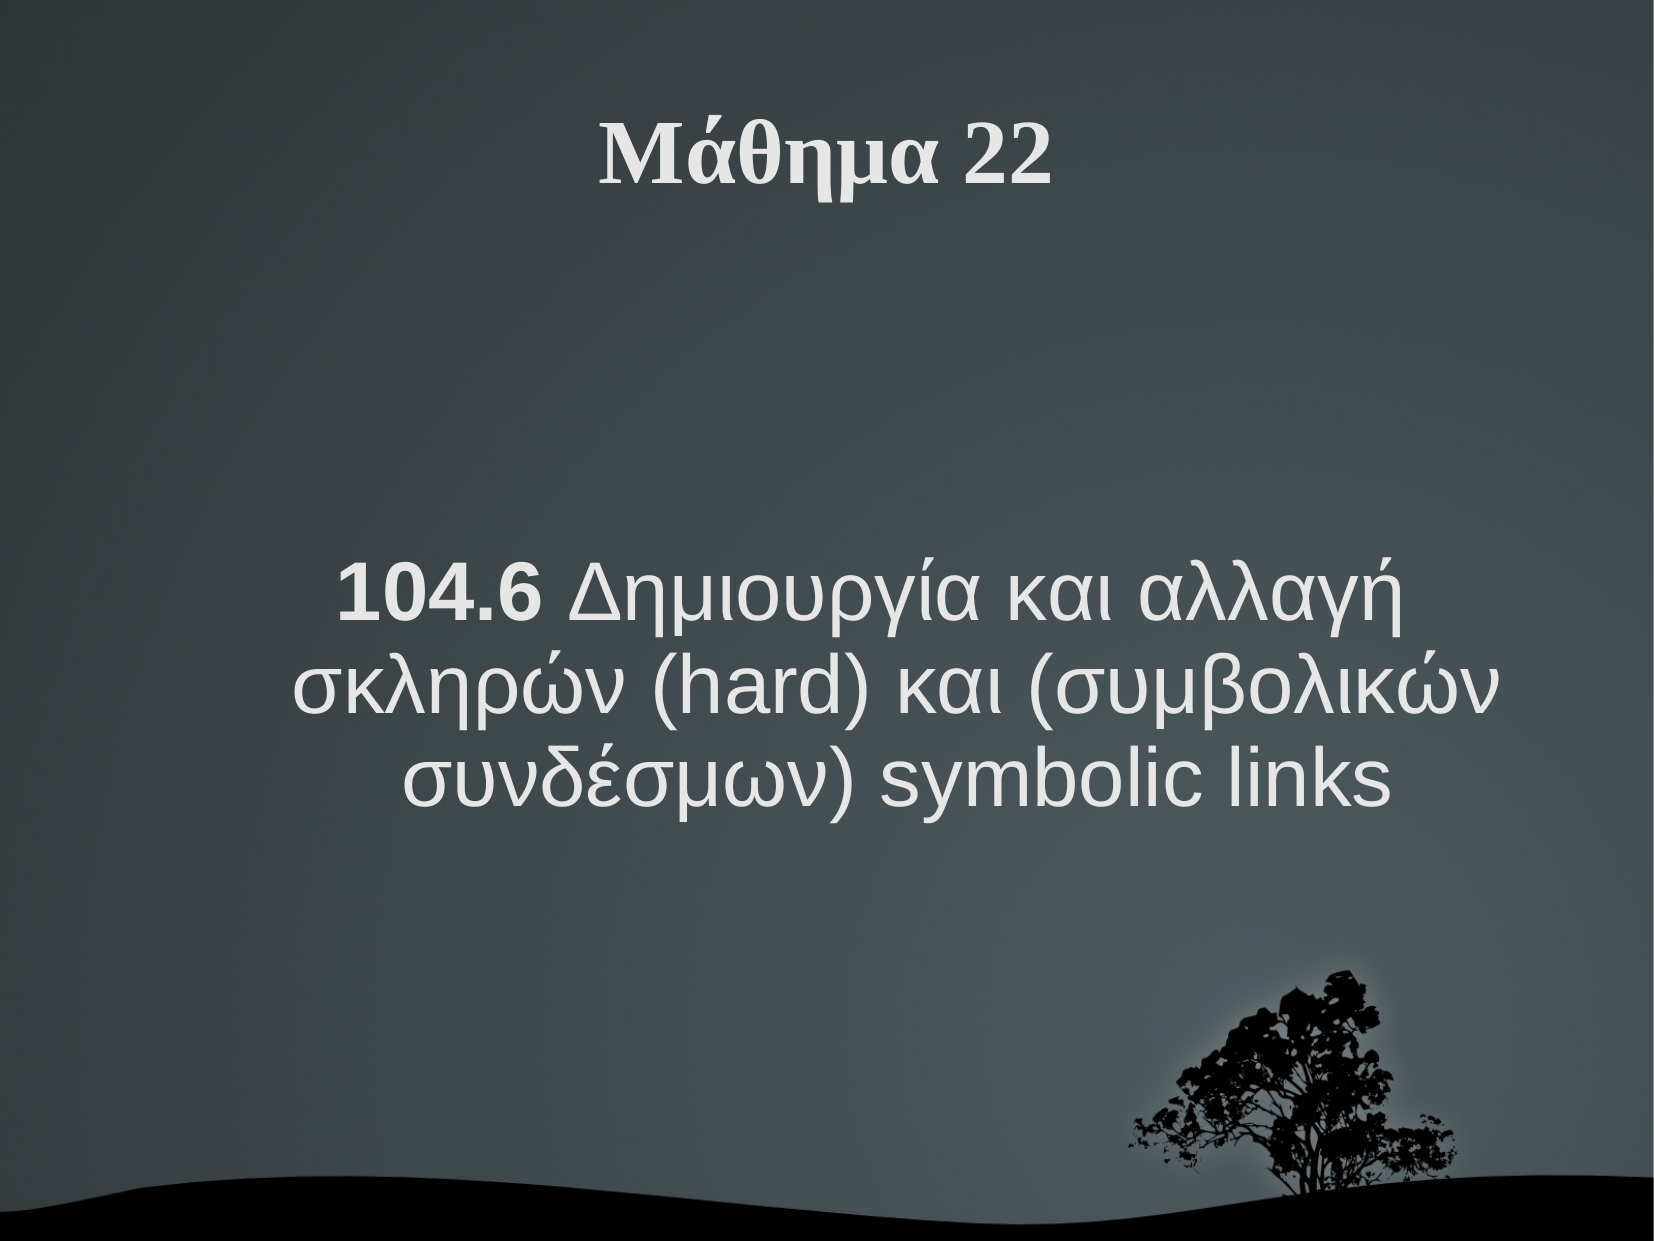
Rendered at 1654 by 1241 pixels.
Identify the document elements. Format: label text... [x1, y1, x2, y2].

list 104.6 Δημιουργία και αλλαγή σκληρών (hard) και (συμβολικών συνδέσμων) symbolic links [82, 290, 1571, 1109]
title Μάθημα 22 [82, 49, 1571, 257]
picture [0, 0, 1654, 1241]
